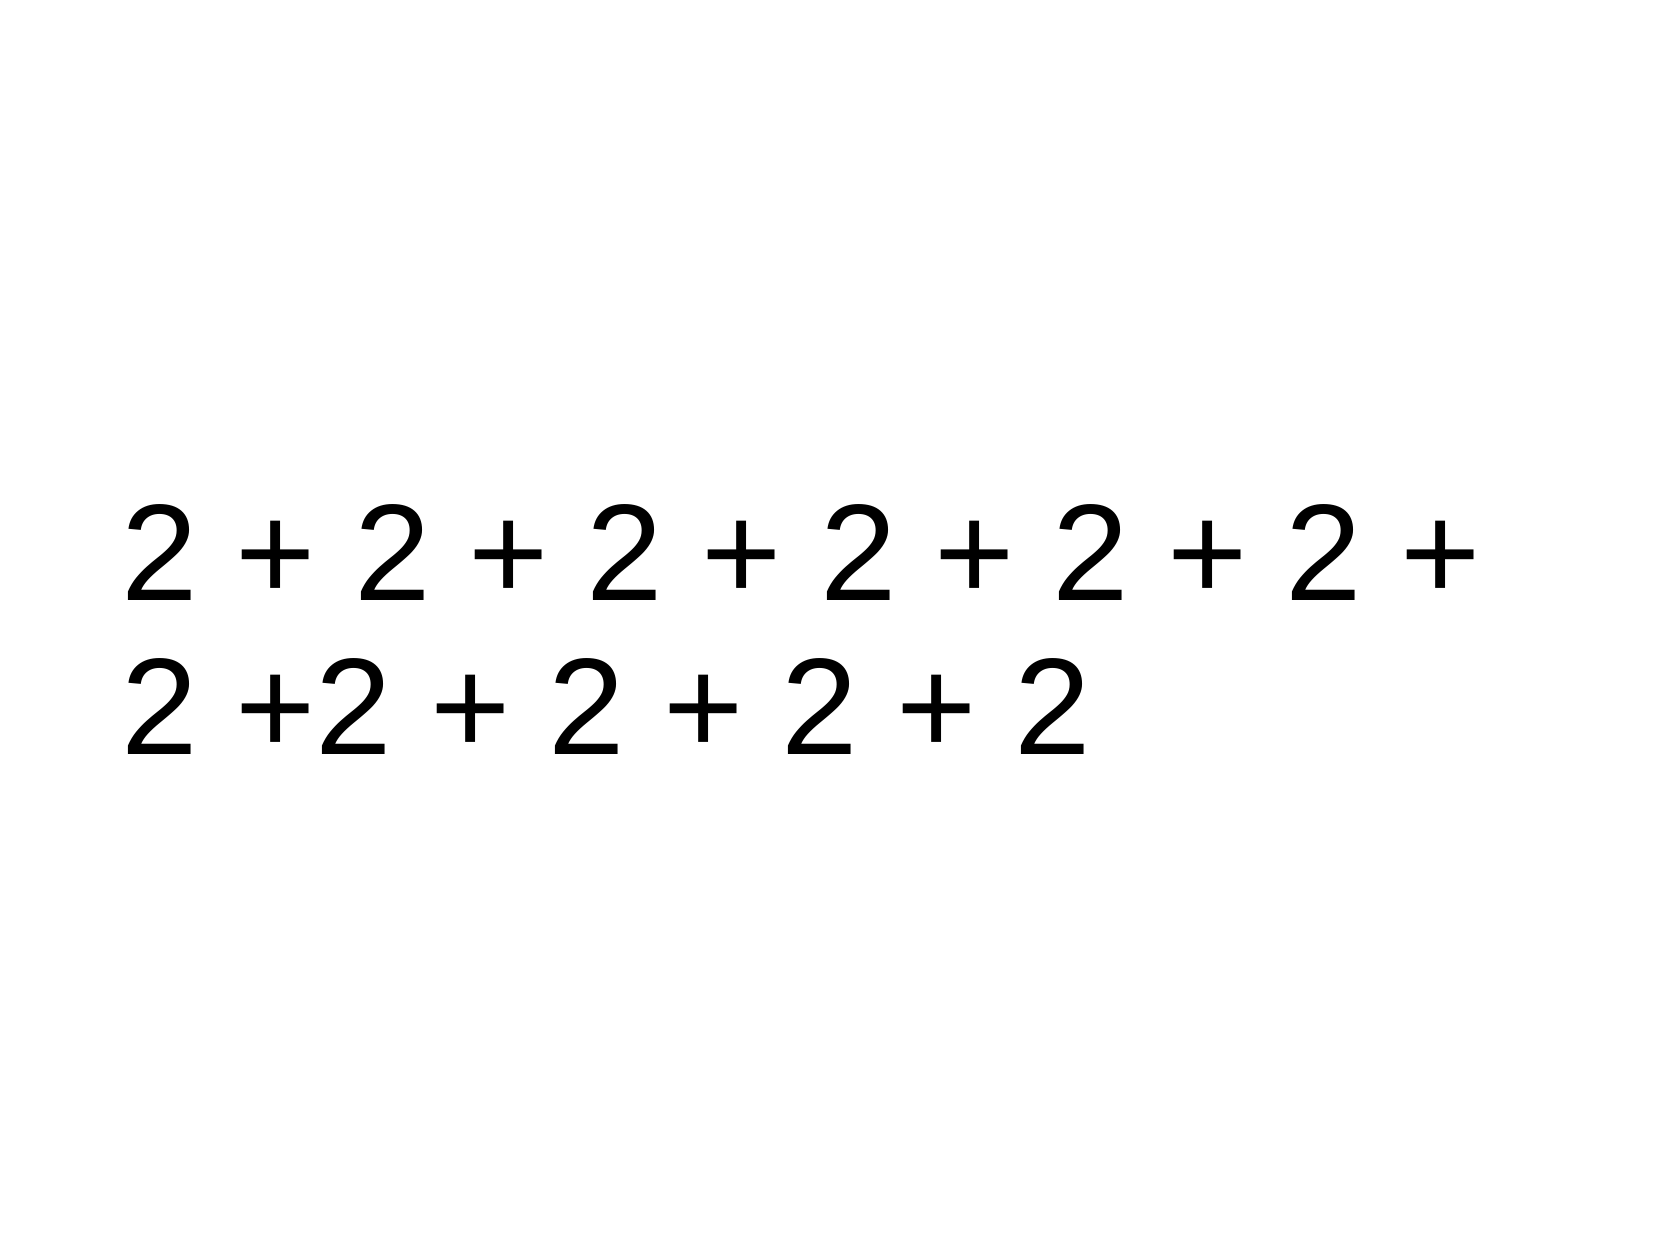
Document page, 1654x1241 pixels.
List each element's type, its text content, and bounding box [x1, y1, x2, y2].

text_box 2 + 2 + 2 + 2 + 2 + 2 + 2 +2 + 2 + 2 + 2 [106, 468, 1654, 792]
